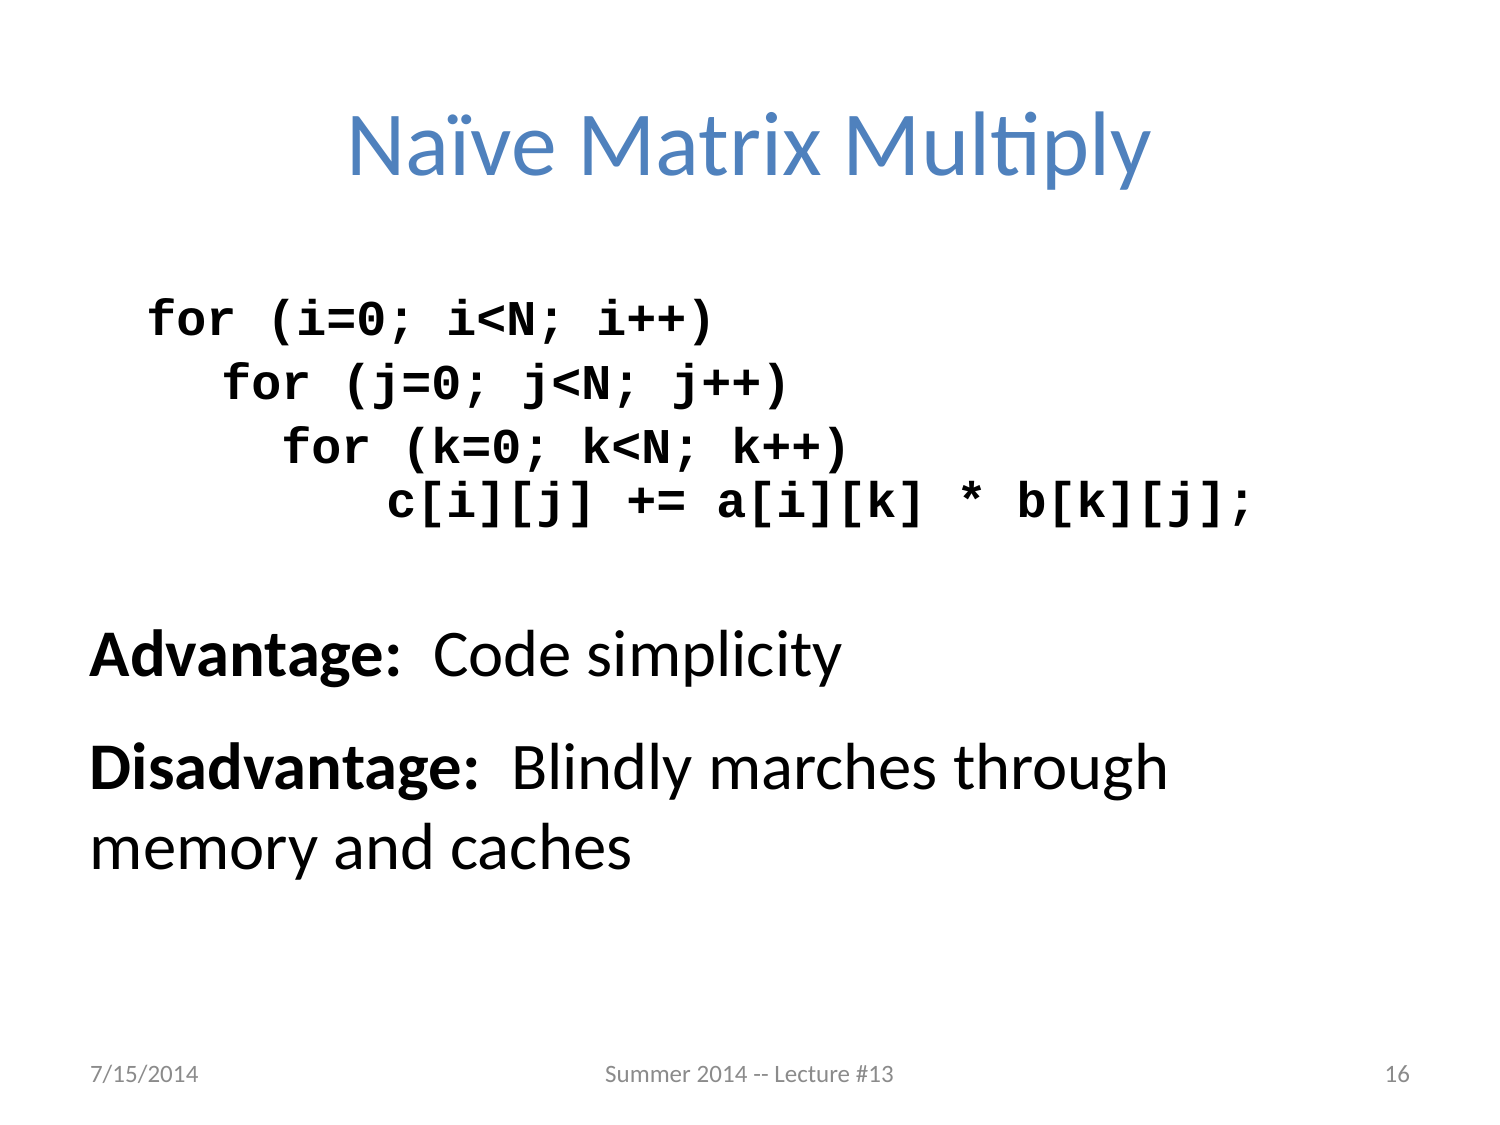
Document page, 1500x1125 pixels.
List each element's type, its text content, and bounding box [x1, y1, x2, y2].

slide_number <number> [1074, 1042, 1425, 1103]
footer Summer 2014 -- Lecture #13 [512, 1042, 988, 1103]
title Naïve Matrix Multiply [75, 45, 1425, 233]
slide_number 7/15/2014 [75, 1042, 425, 1103]
text_box Advantage: Code simplicity Disadvantage: Blindly marches through memory and caches [74, 262, 1425, 1073]
list for (i=0; i<N; i++) for (j=0; j<N; j++) for (k=0; k<N; k++) c[i][j] += a[i][k] * b[k][j]; [75, 285, 1425, 540]
